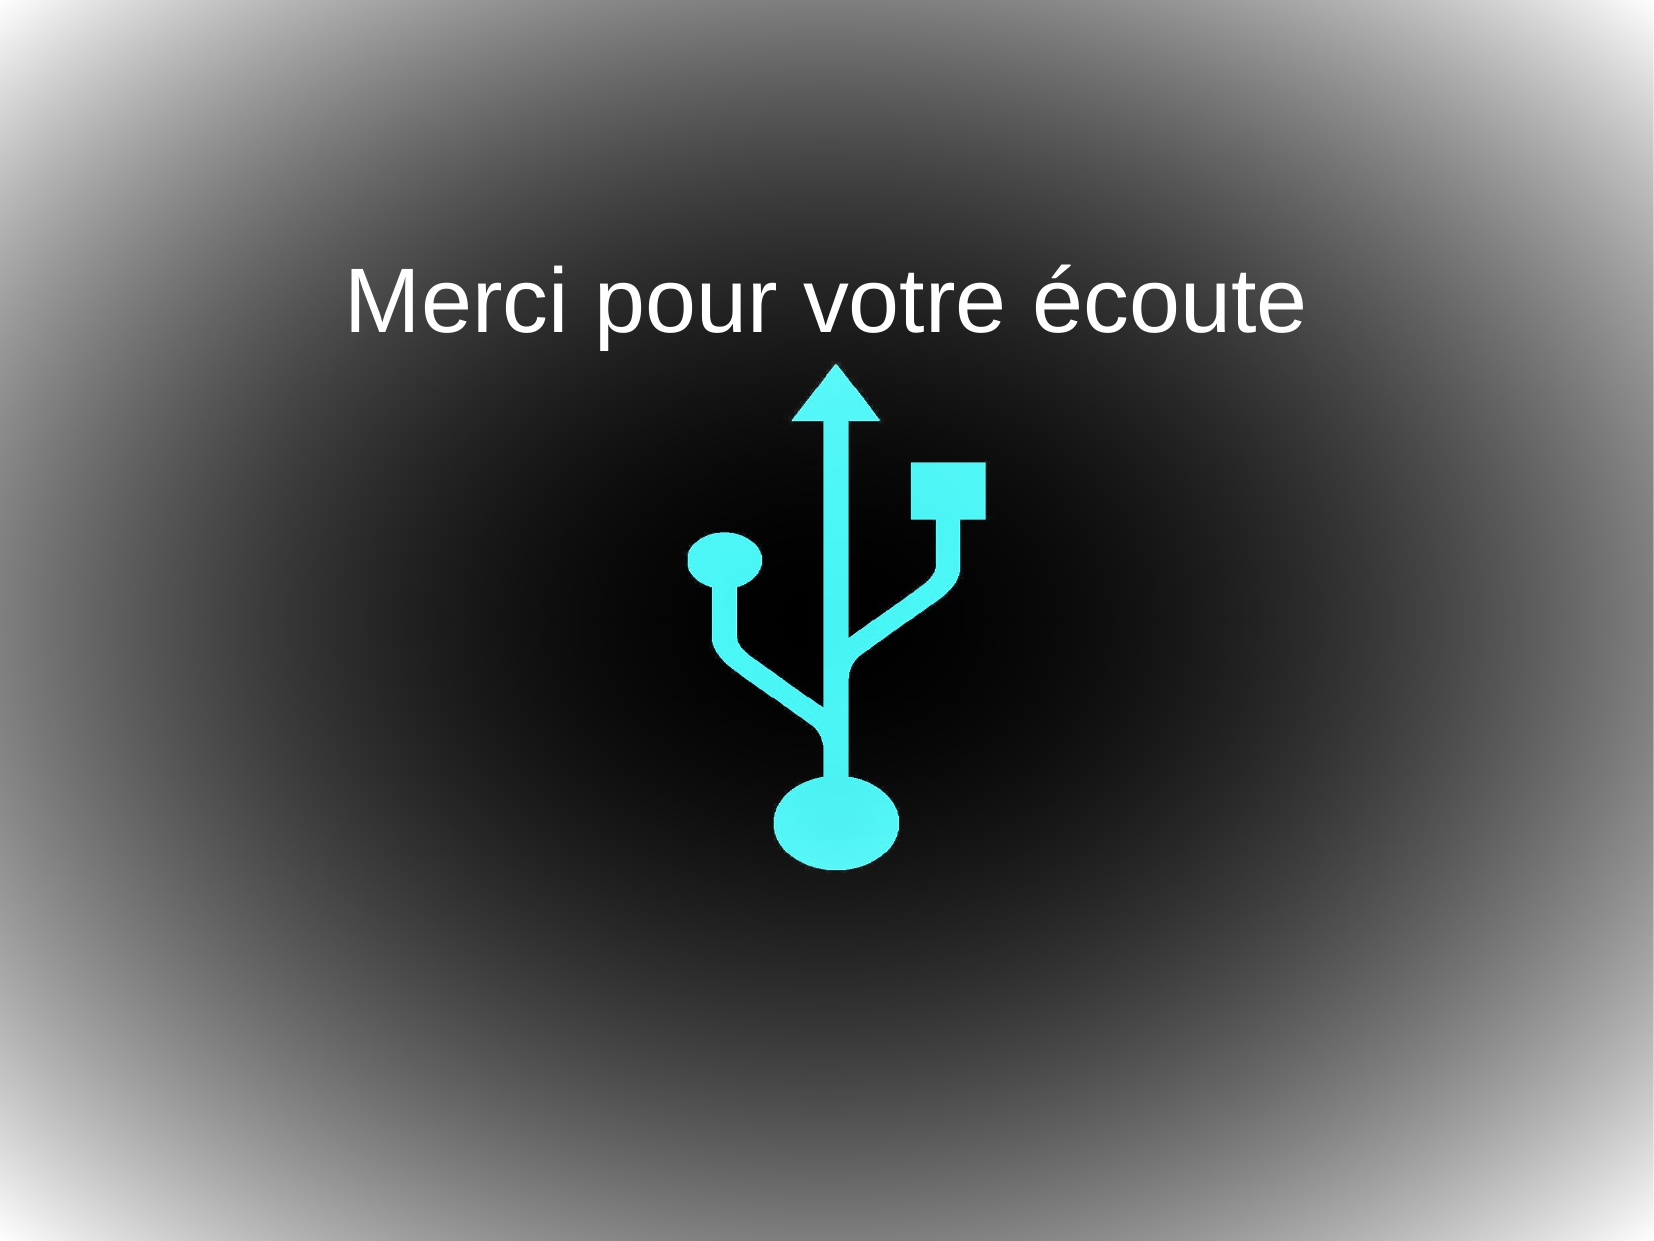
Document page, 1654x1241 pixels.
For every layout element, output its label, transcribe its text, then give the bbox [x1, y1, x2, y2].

title Merci pour votre écoute [82, 197, 1571, 405]
picture [0, 0, 1654, 1241]
